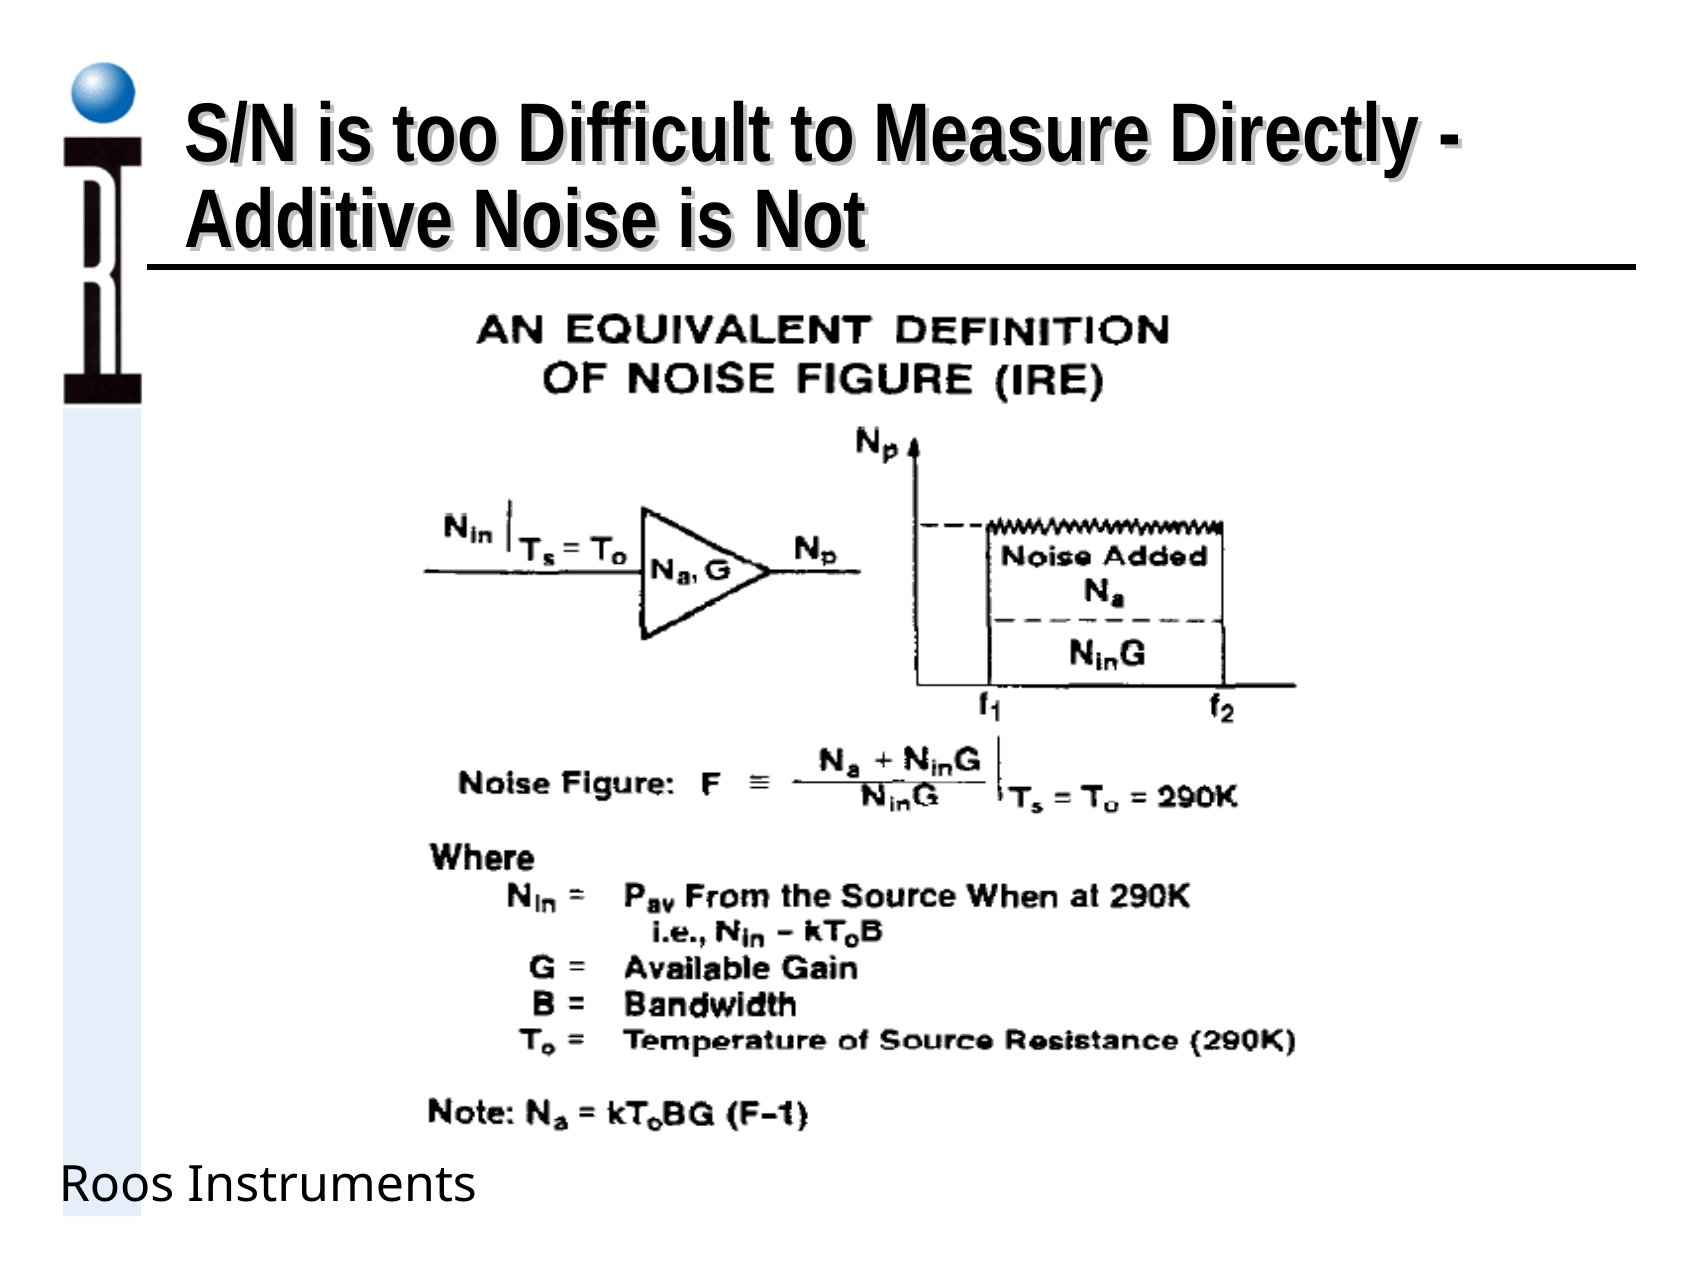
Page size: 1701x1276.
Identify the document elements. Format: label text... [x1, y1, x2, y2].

picture [59, 58, 147, 411]
picture [382, 298, 1313, 1149]
text_box S/N is too Difficult to Measure Directly - Additive Noise is Not [184, 92, 1539, 280]
